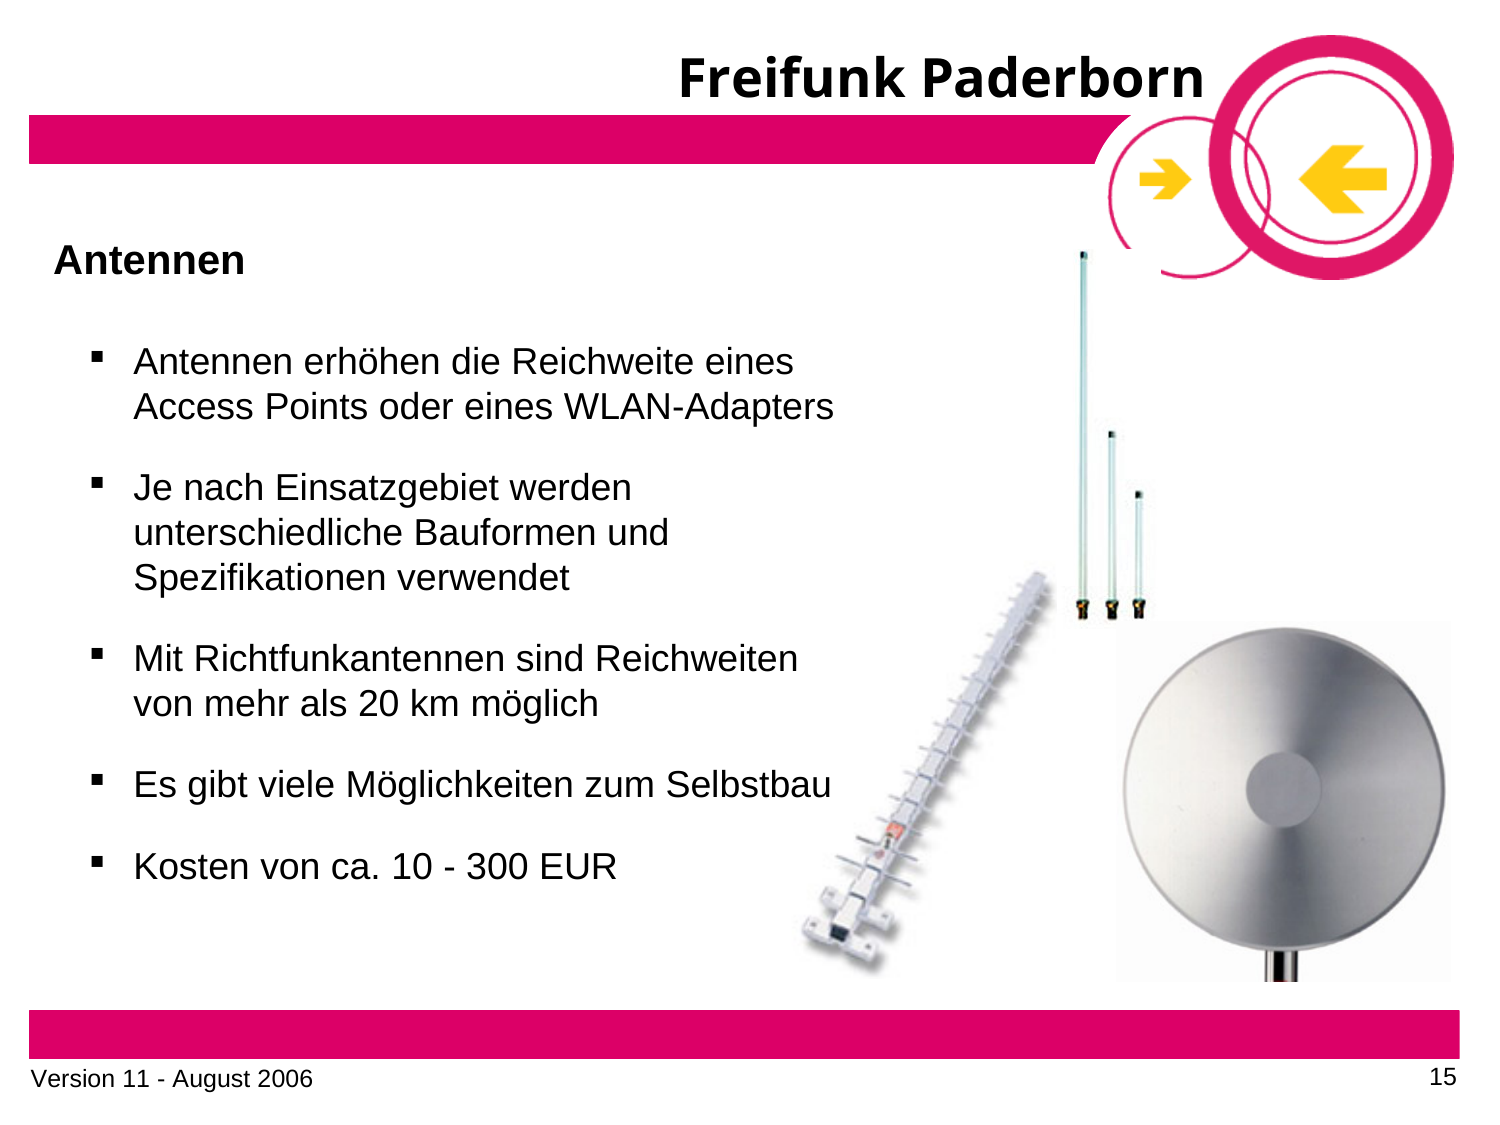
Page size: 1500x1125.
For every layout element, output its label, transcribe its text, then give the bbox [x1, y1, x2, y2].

text_box Antennen erhöhen die Reichweite eines Access Points oder eines WLAN-Adapters Je nach Einsatzgebiet werden unterschiedliche Bauformen und Spezifikationen verwendet Mit Richtfunkantennen sind Reichweiten von mehr als 20 km möglich Es gibt viele Möglichkeiten zum Selbstbau Kosten von ca. 10 - 300 EUR [59, 337, 864, 976]
text_box Antennen [53, 233, 1046, 313]
picture [777, 35, 1454, 982]
